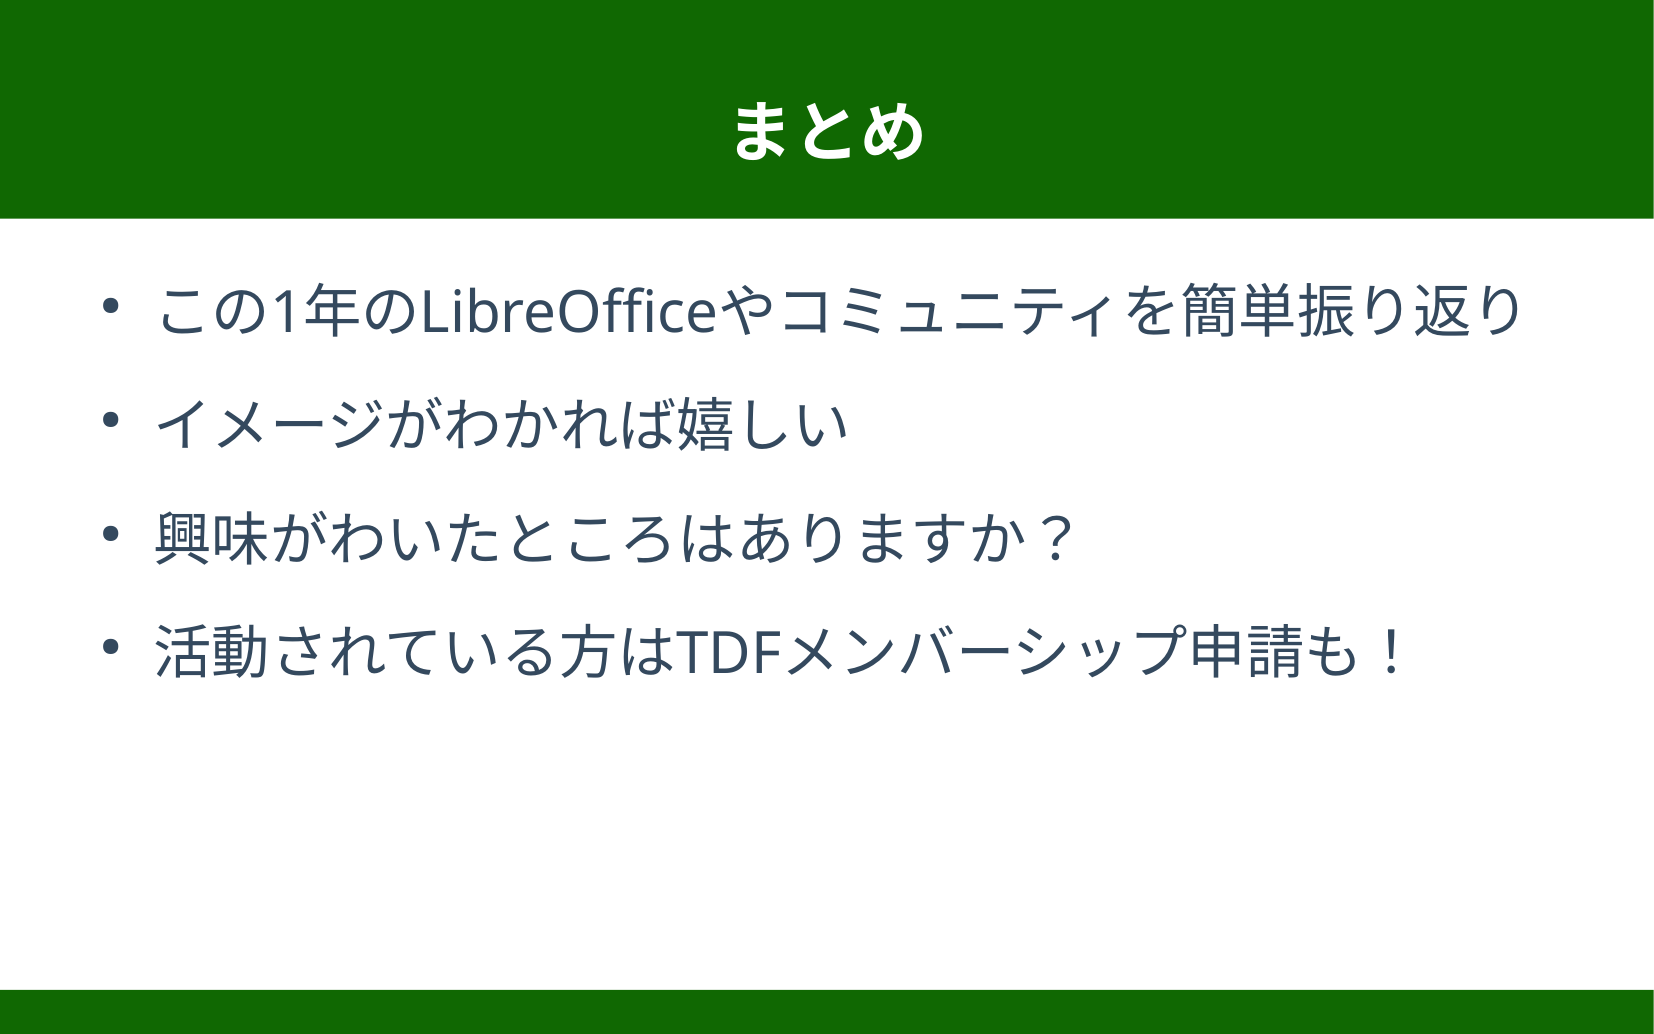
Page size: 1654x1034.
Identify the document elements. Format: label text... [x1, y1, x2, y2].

title まとめ [82, 41, 1571, 214]
list この1年のLibreOfficeやコミュニティを簡単振り返り イメージがわかれば嬉しい 興味がわいたところはありますか？ 活動されている方はTDFメンバーシップ申請も！ [82, 265, 1571, 957]
